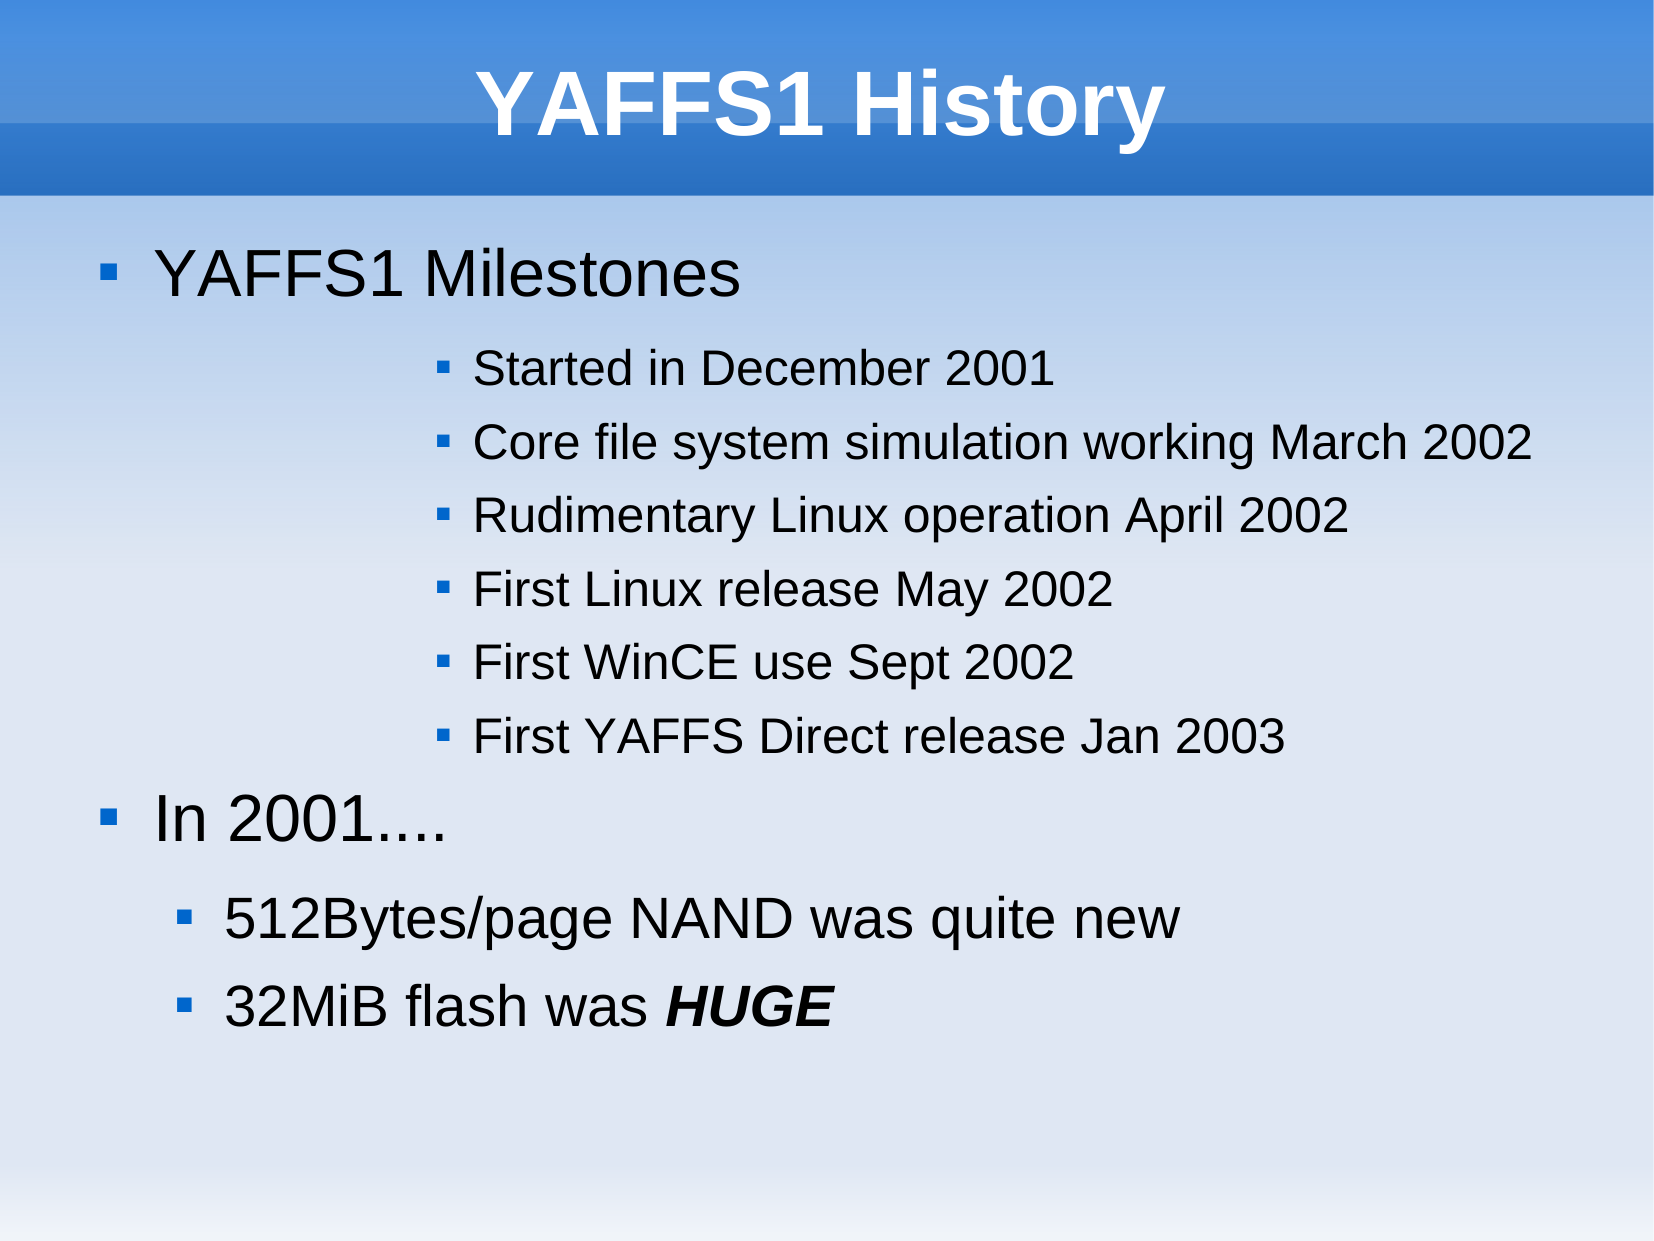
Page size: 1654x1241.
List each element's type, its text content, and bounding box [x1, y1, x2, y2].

picture [0, 0, 1654, 1241]
list YAFFS1 Milestones Started in December 2001 Core file system simulation working March 2002 Rudimentary Linux operation April 2002 First Linux release May 2002 First WinCE use Sept 2002 First YAFFS Direct release Jan 2003 In 2001.... 512Bytes/page NAND was quite new 32MiB flash was HUGE [82, 236, 1625, 1040]
title YAFFS1 History [76, 0, 1565, 208]
